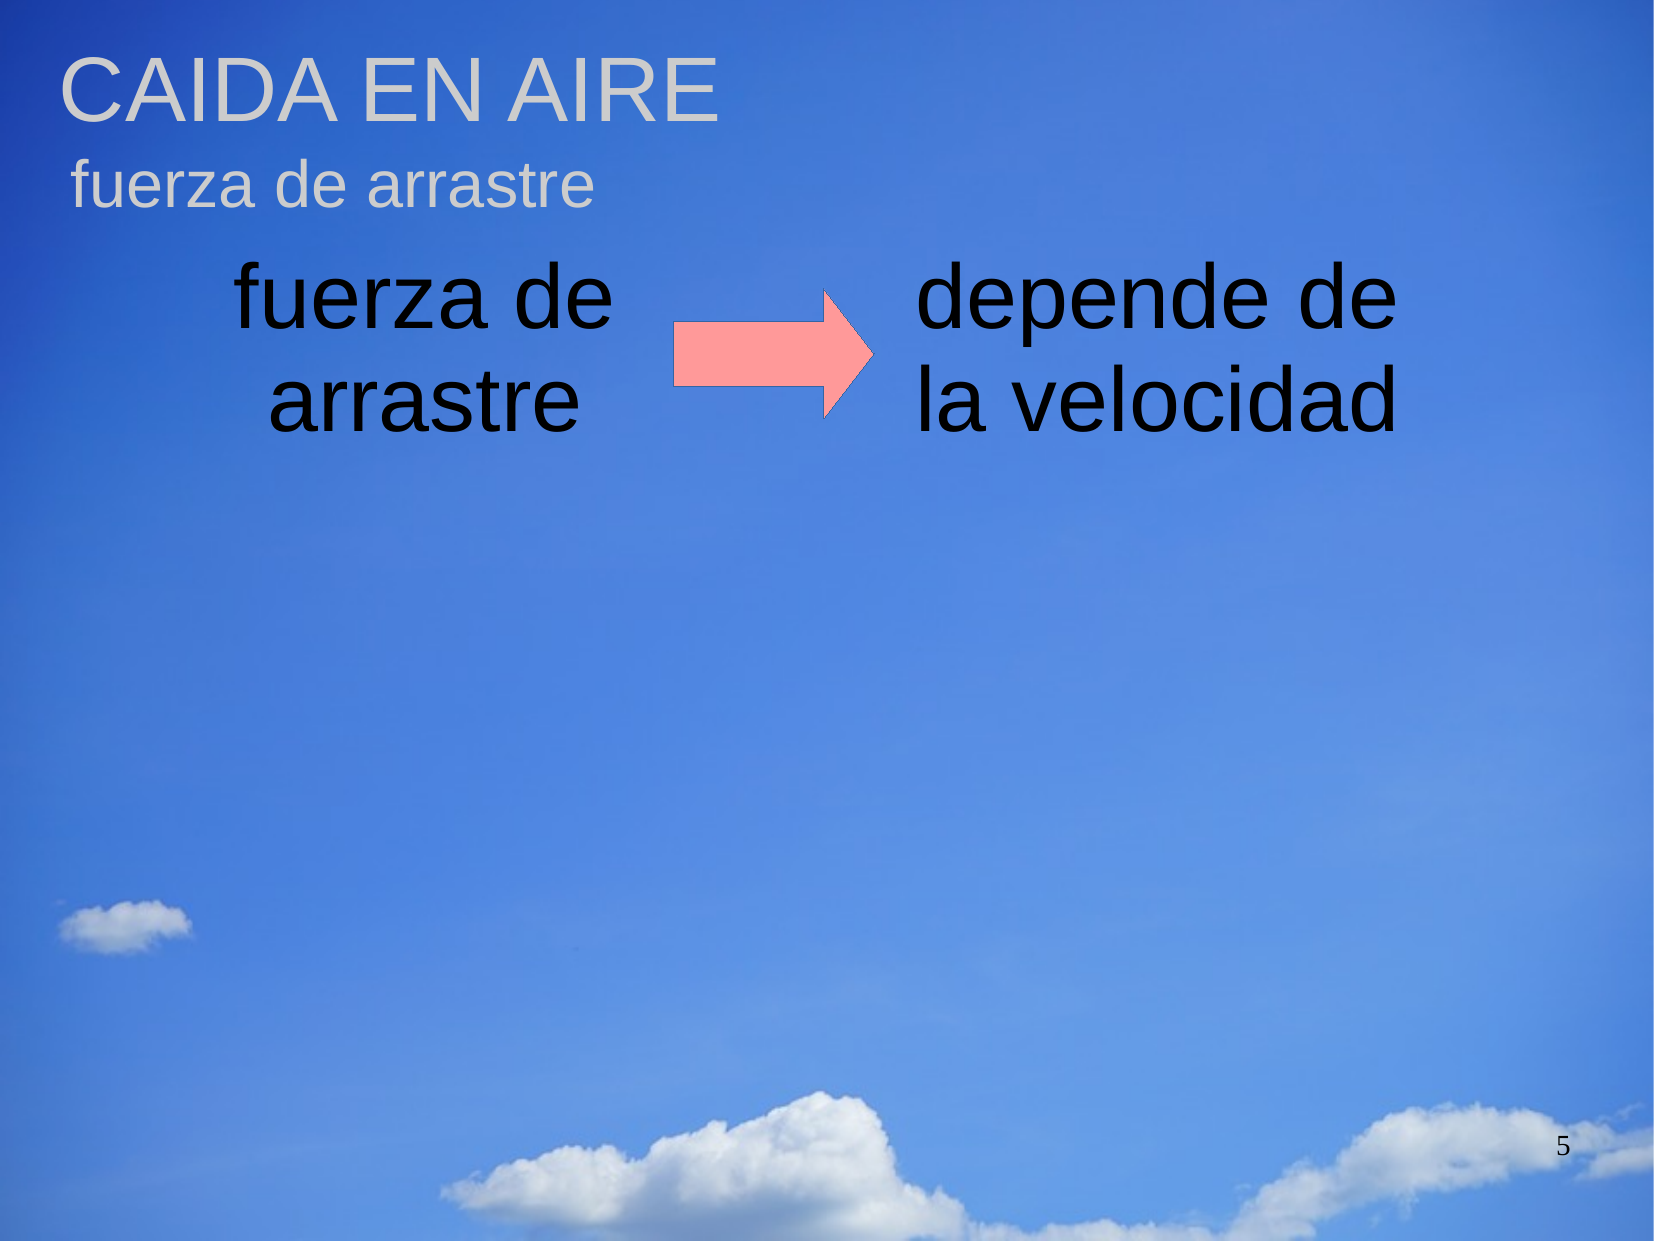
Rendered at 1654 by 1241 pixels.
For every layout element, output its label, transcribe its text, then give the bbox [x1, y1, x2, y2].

title fuerza de arrastre [200, 194, 650, 502]
title CAIDA EN AIRE [59, 37, 1548, 142]
title depende de la velocidad [897, 194, 1418, 502]
picture [0, 0, 1654, 1241]
text_box [673, 288, 875, 419]
title fuerza de arrastre [70, 132, 638, 237]
